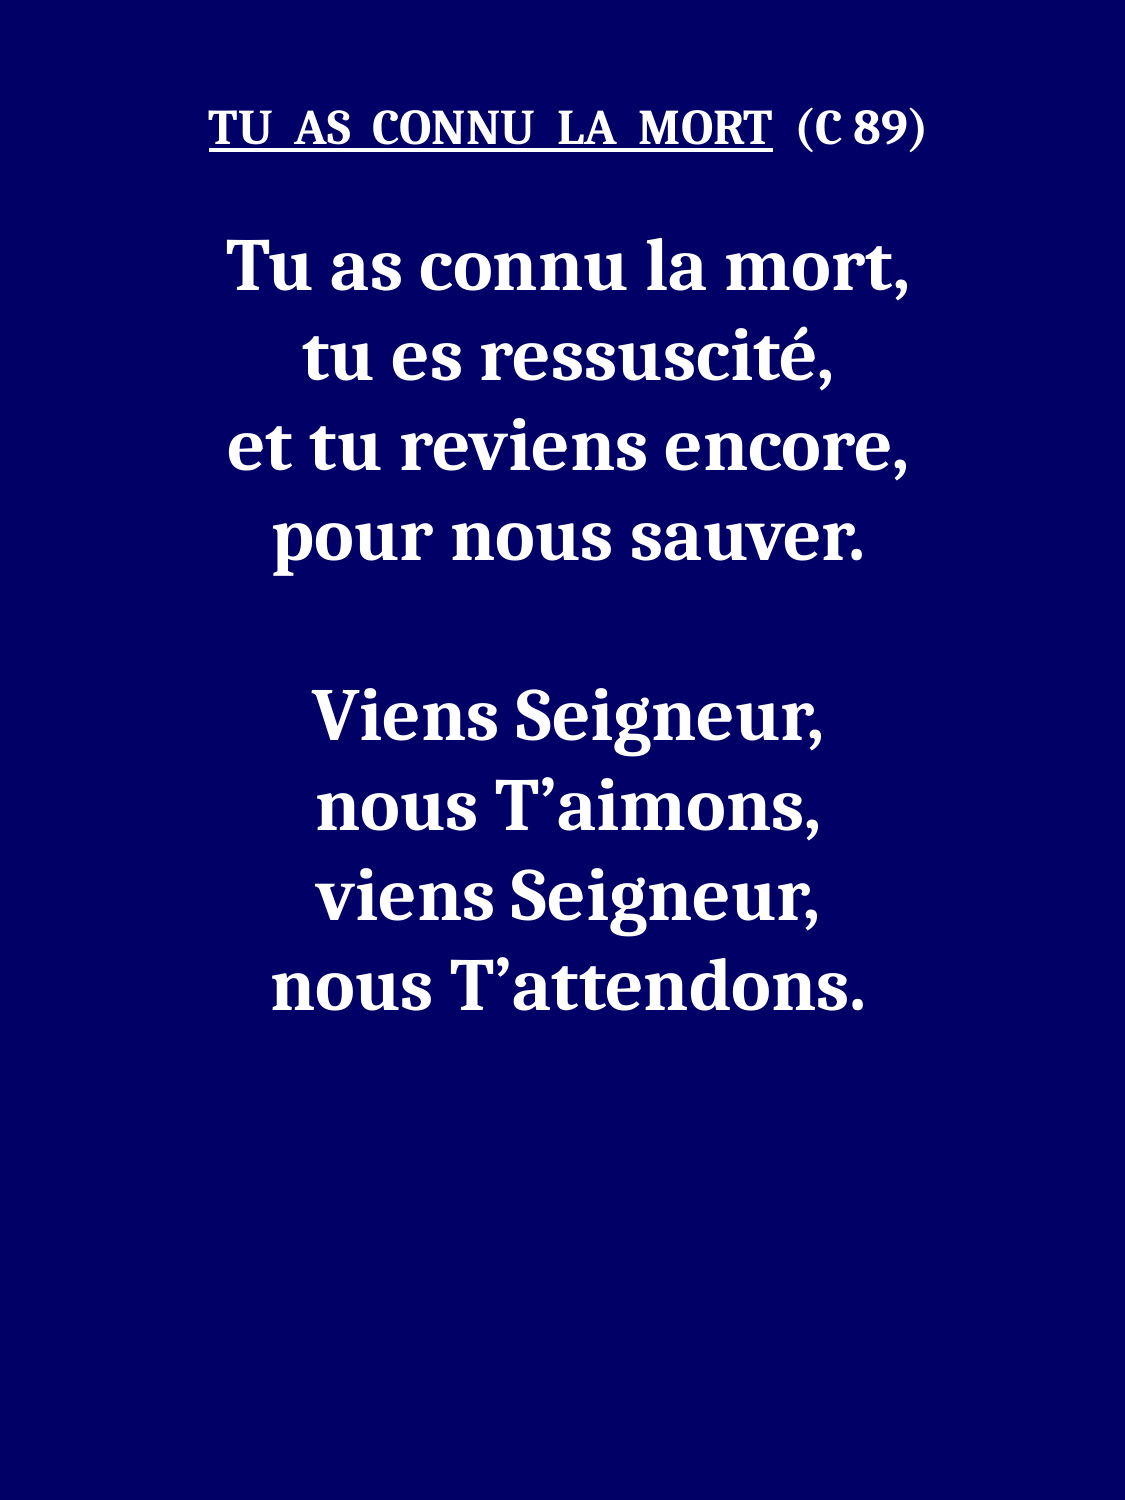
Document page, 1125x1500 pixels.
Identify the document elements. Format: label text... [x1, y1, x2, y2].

text_box TU AS CONNU LA MORT (C 89) Tu as connu la mort, tu es ressuscité, et tu reviens encore, pour nous sauver. Viens Seigneur, nous T’aimons, viens Seigneur, nous T’attendons. [27, 87, 1111, 1032]
